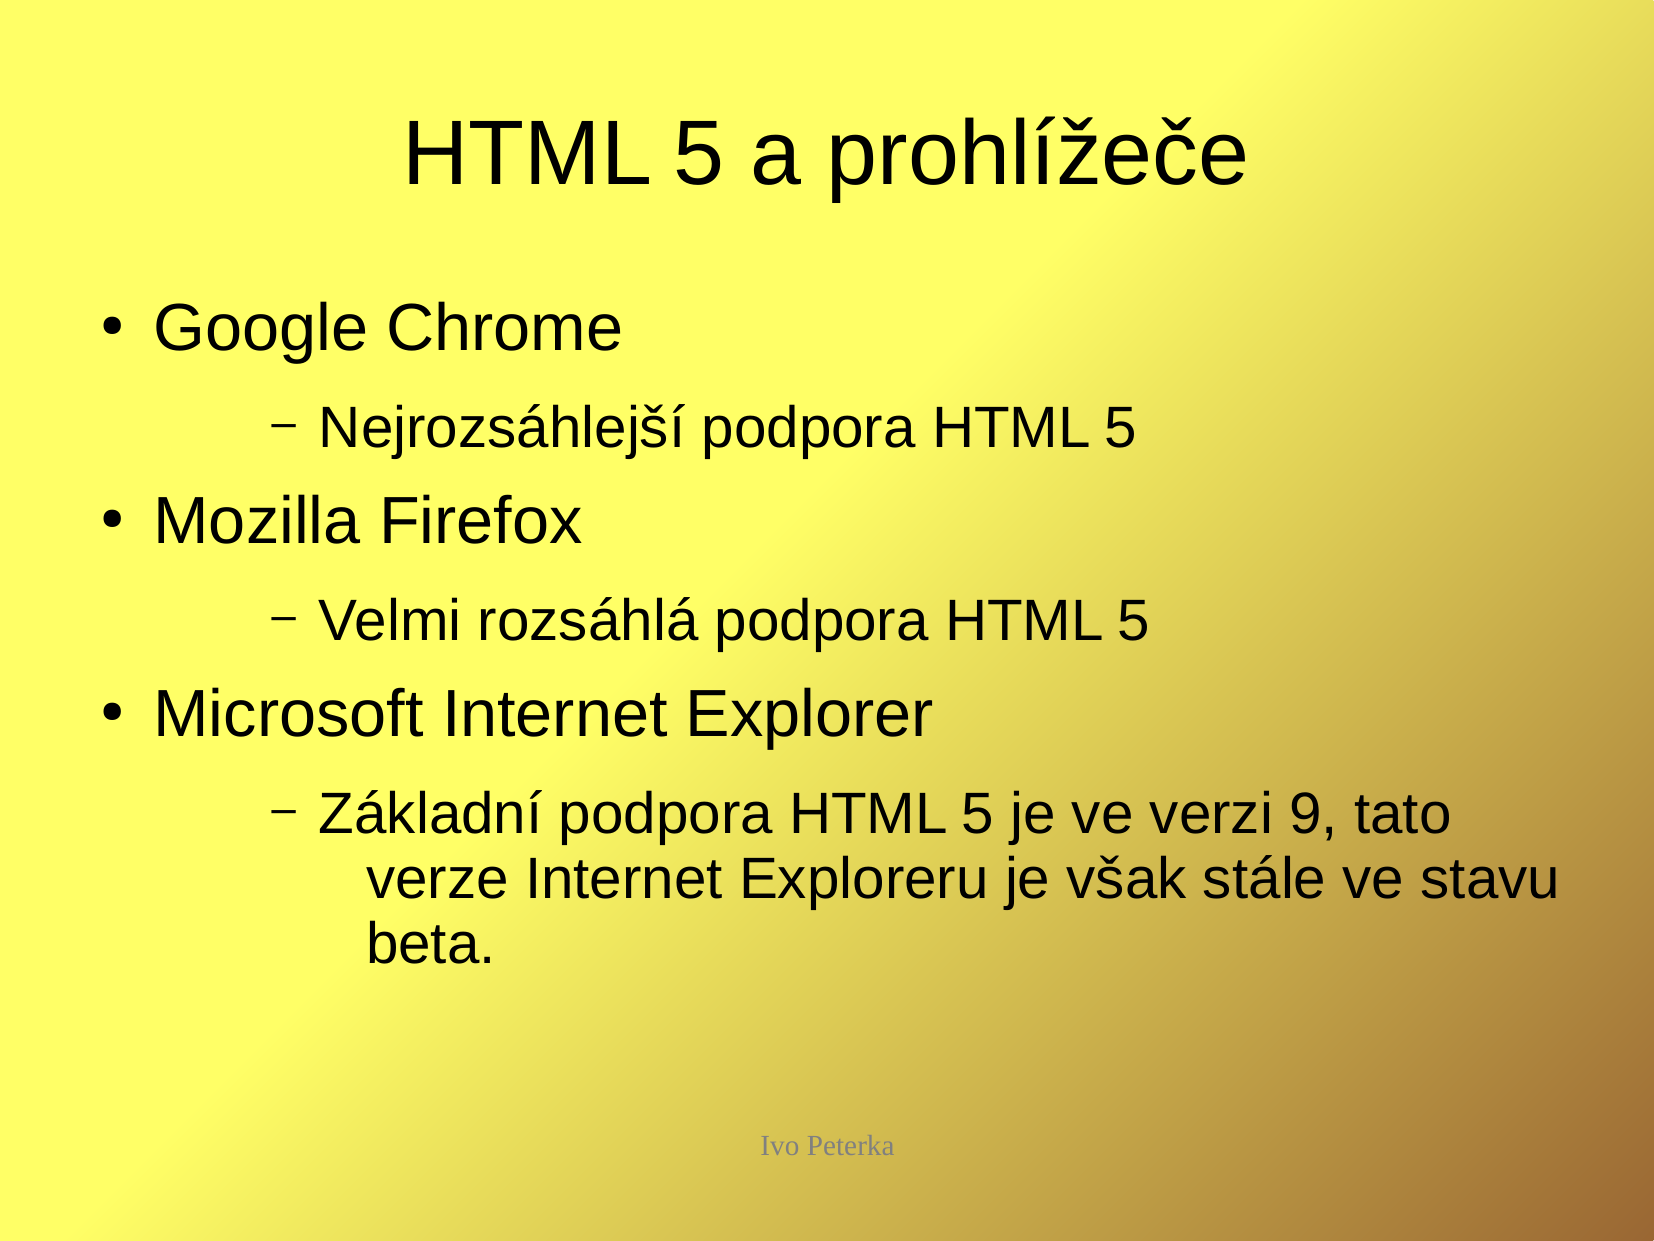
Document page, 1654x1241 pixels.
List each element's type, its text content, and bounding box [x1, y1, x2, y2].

list Google Chrome Nejrozsáhlejší podpora HTML 5 Mozilla Firefox Velmi rozsáhlá podpora HTML 5 Microsoft Internet Explorer Základní podpora HTML 5 je ve verzi 9, tato verze Internet Exploreru je však stále ve stavu beta. [82, 290, 1571, 1094]
title HTML 5 a prohlížeče [82, 56, 1571, 250]
